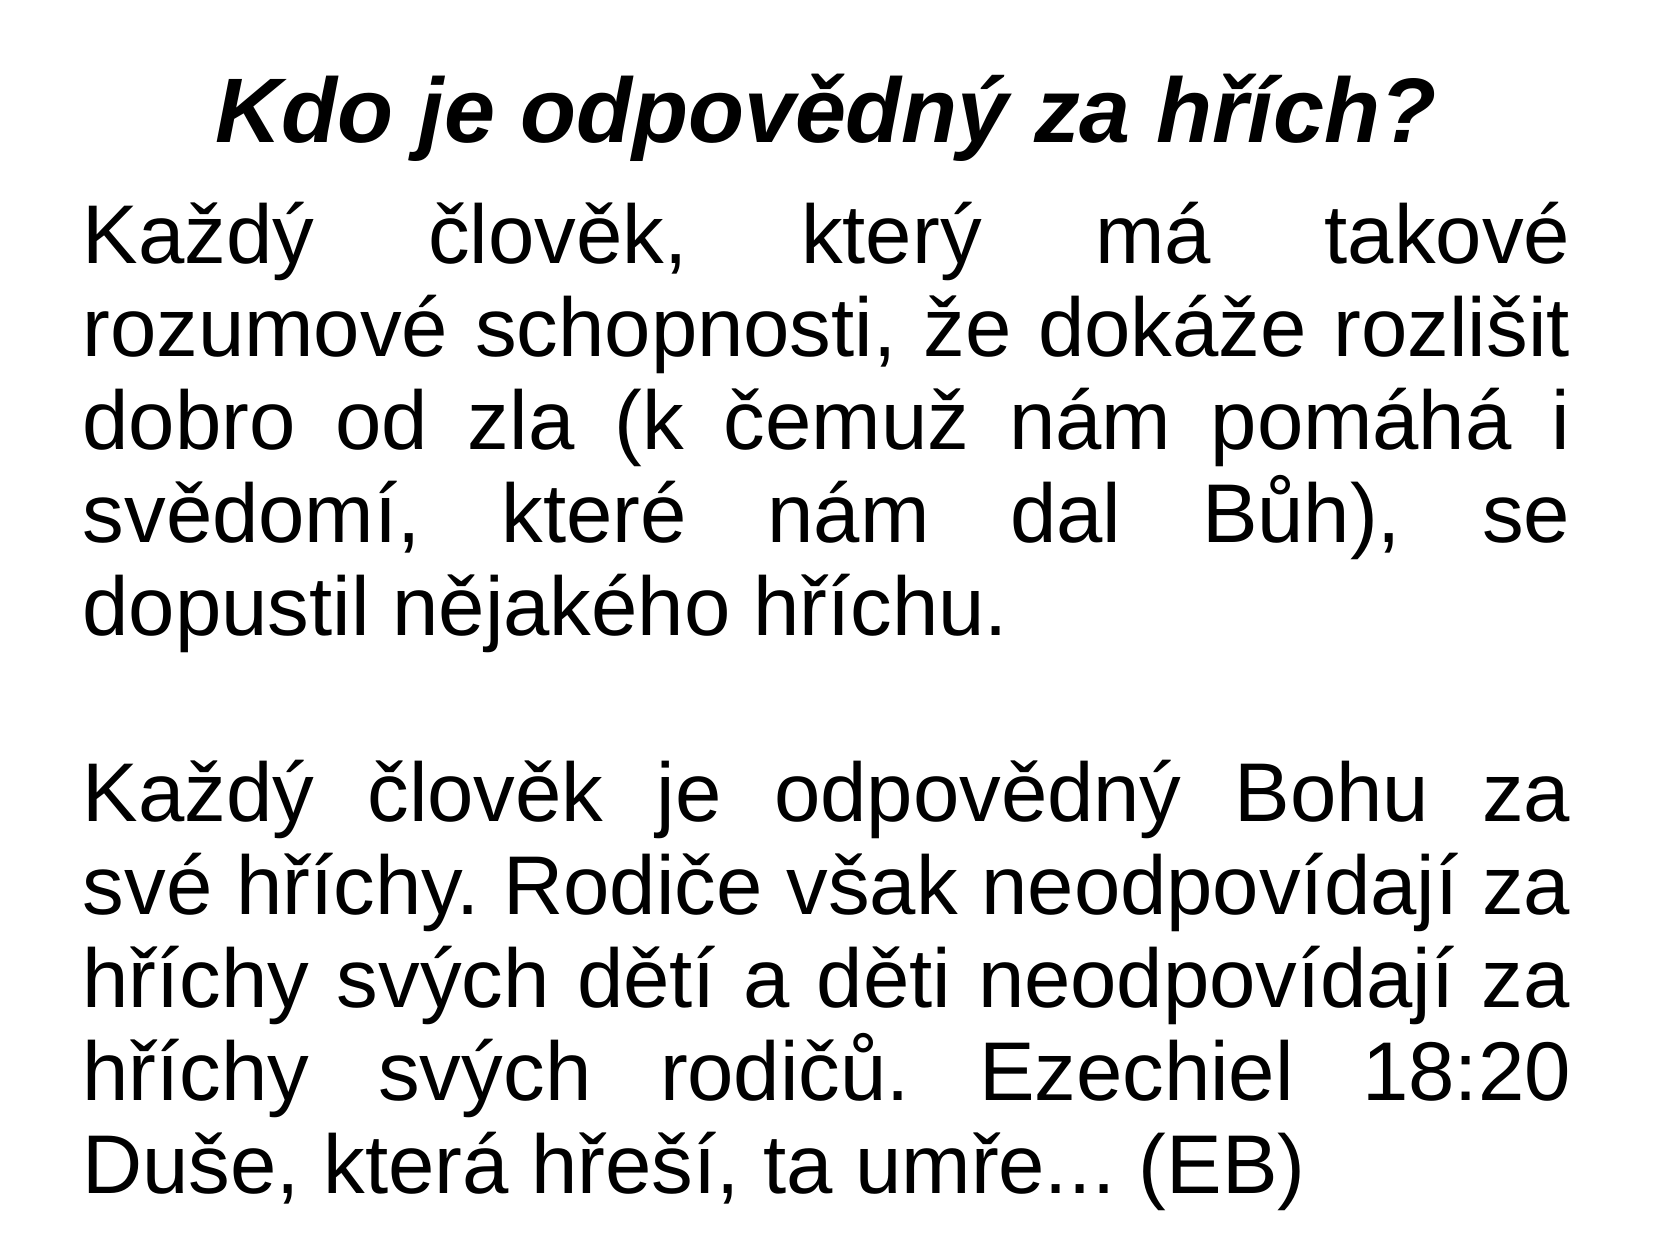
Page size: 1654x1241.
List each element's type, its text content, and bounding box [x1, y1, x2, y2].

subtitle Každý člověk, který má takové rozumové schopnosti, že dokáže rozlišit dobro od zla (k čemuž nám pomáhá i svědomí, které nám dal Bůh), se dopustil nějakého hříchu. Každý člověk je odpovědný Bohu za své hříchy. Rodiče však neodpovídají za hříchy svých dětí a děti neodpovídají za hříchy svých rodičů. Ezechiel 18:20 Duše, která hřeší, ta umře... (EB) [82, 187, 1571, 1212]
title Kdo je odpovědný za hřích? [82, 7, 1571, 187]
